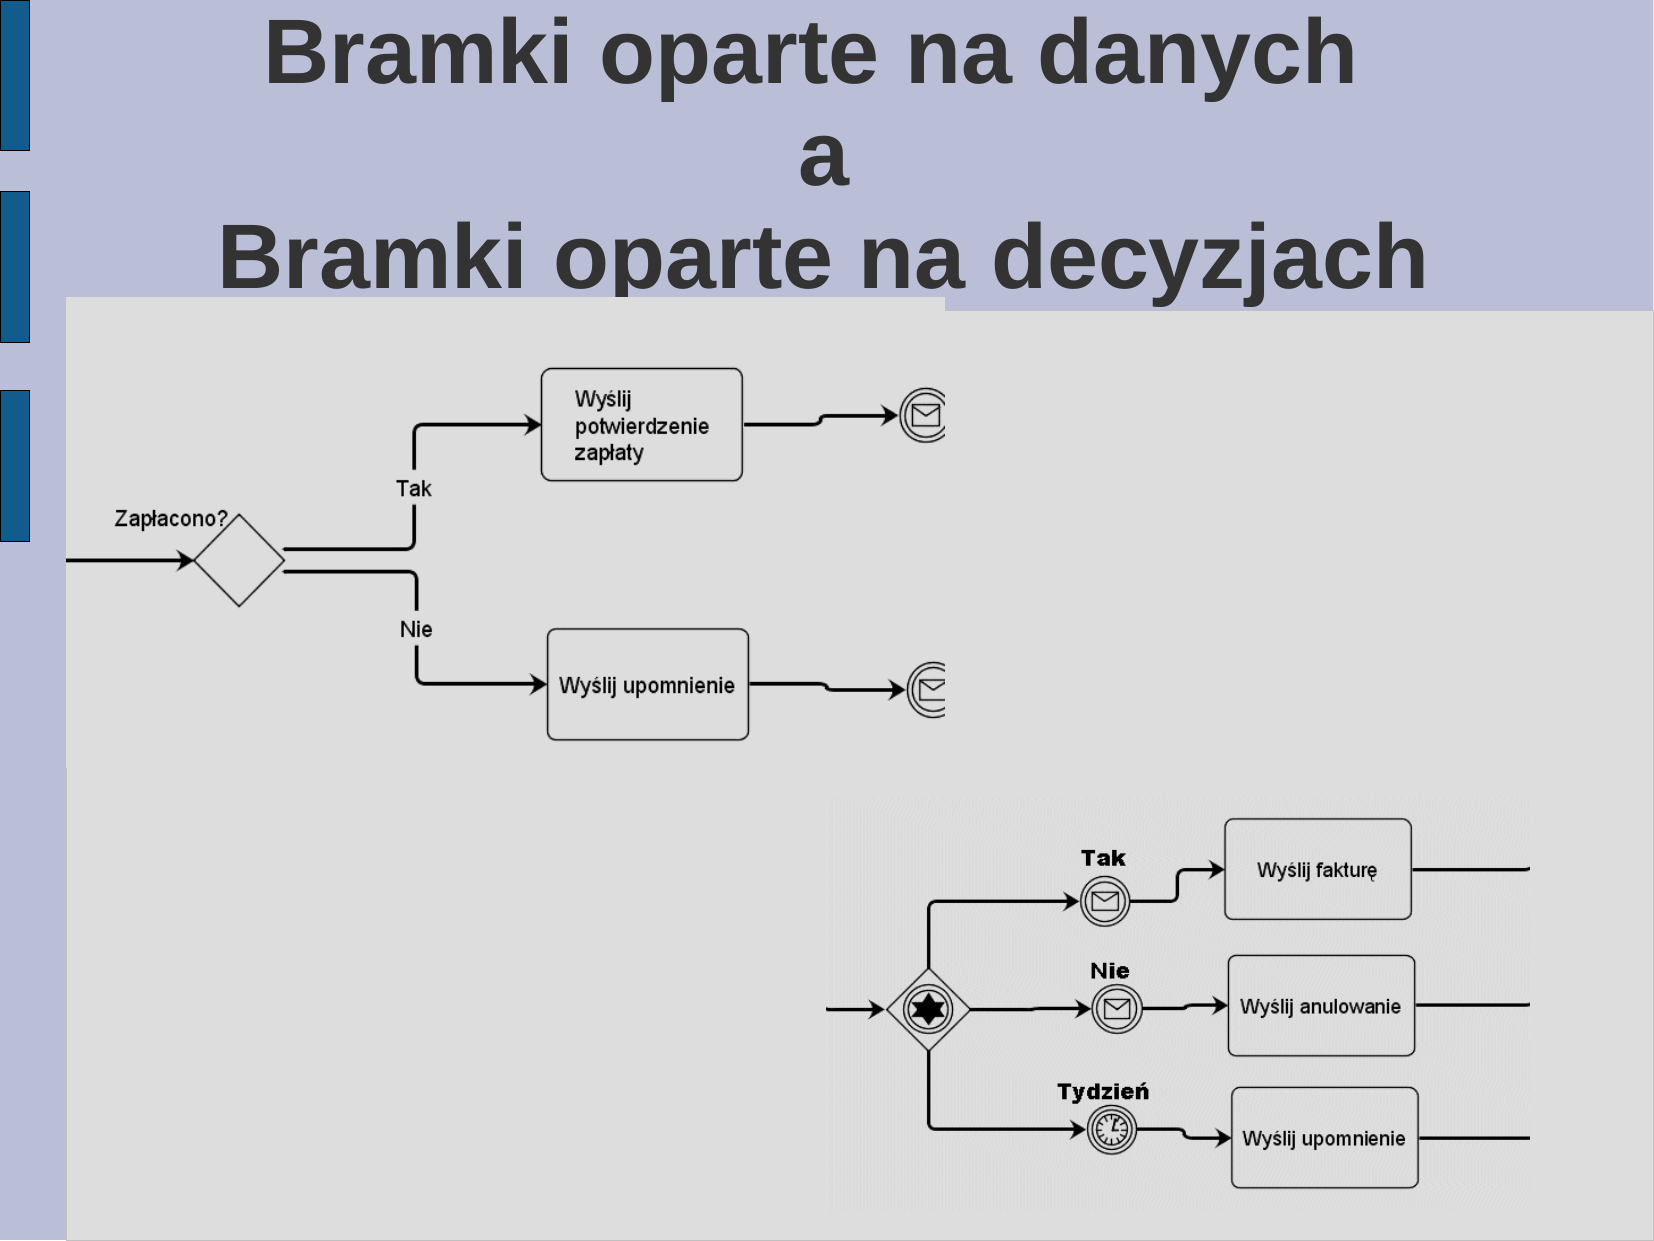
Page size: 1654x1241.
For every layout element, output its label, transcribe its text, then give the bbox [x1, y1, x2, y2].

picture [826, 797, 1530, 1211]
title Bramki oparte na danych a Bramki oparte na decyzjach [118, 0, 1531, 308]
picture [66, 297, 945, 768]
